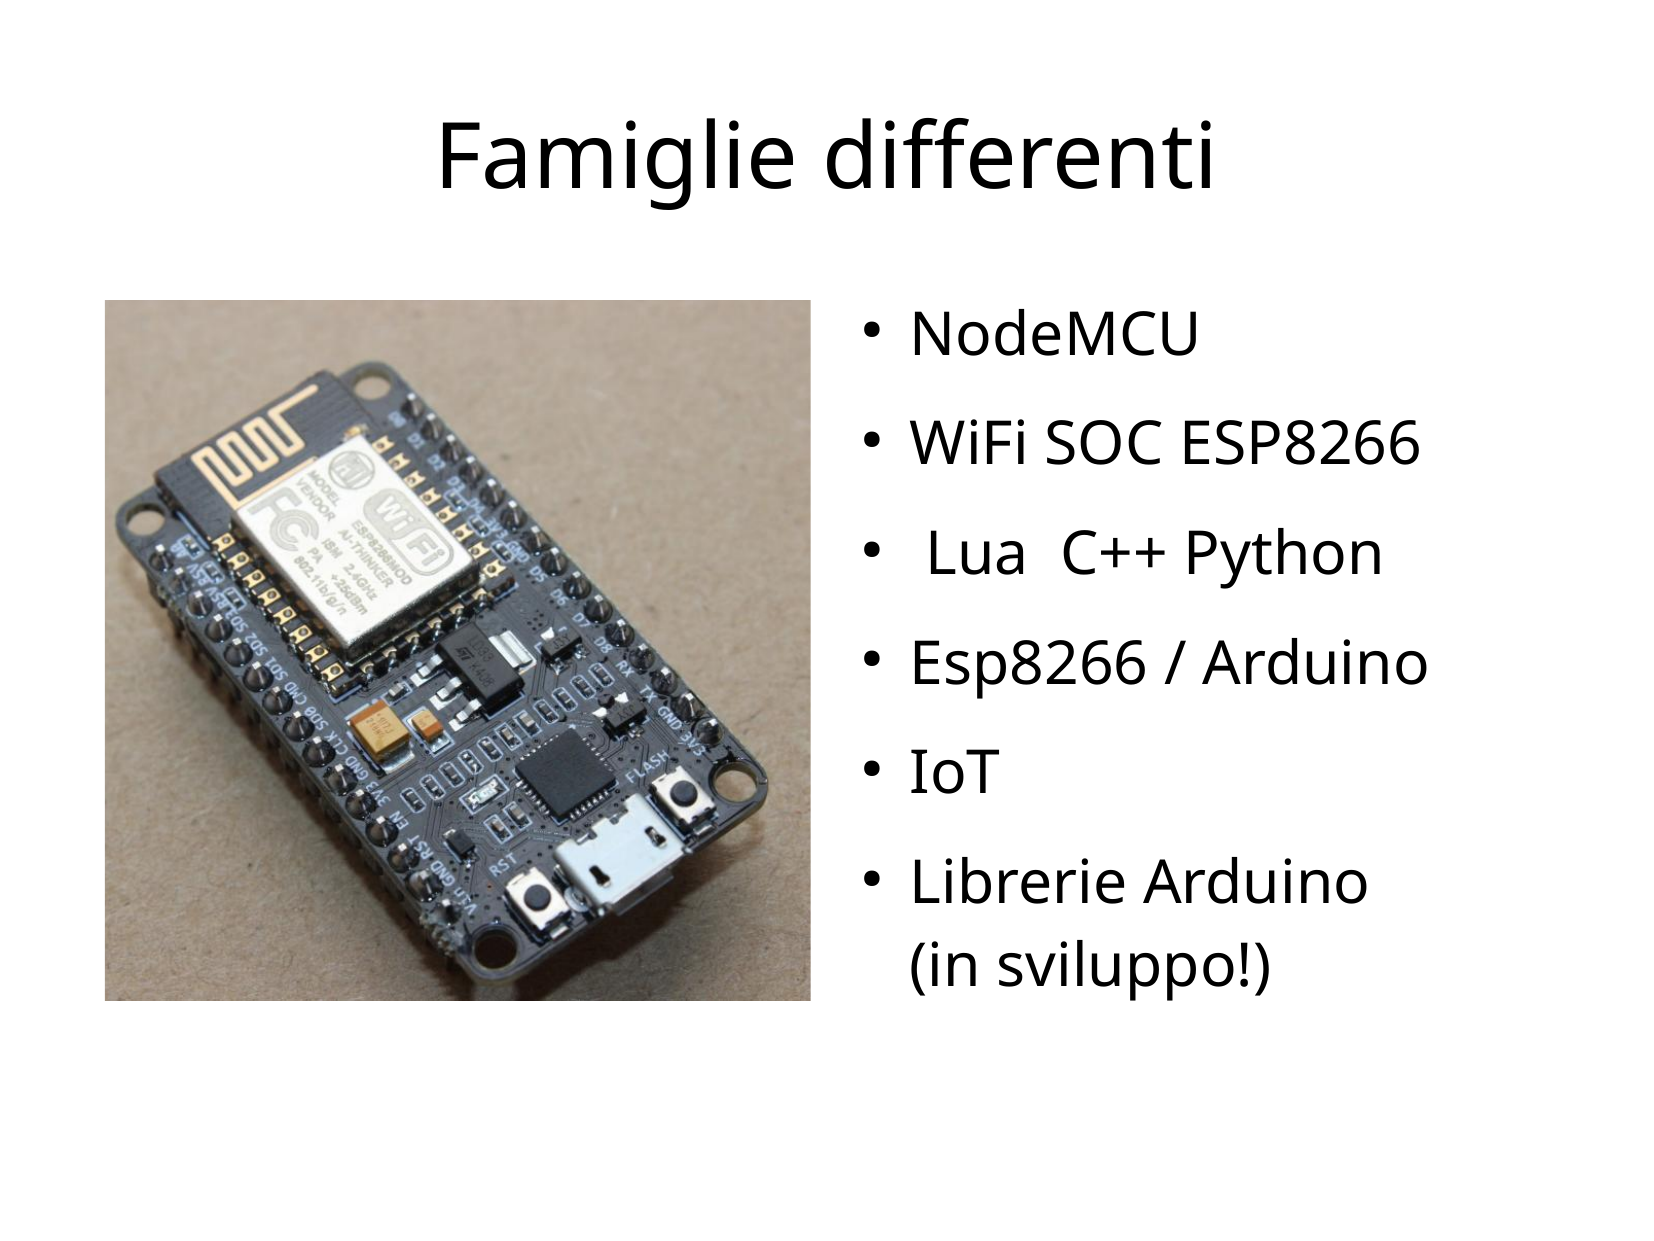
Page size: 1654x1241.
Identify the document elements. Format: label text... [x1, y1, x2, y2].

picture [104, 300, 811, 1001]
list NodeMCU WiFi SOC ESP8266 Lua C++ Python Esp8266 / Arduino IoT Librerie Arduino (in sviluppo!) [845, 290, 1572, 1010]
title Famiglie differenti [82, 49, 1571, 257]
